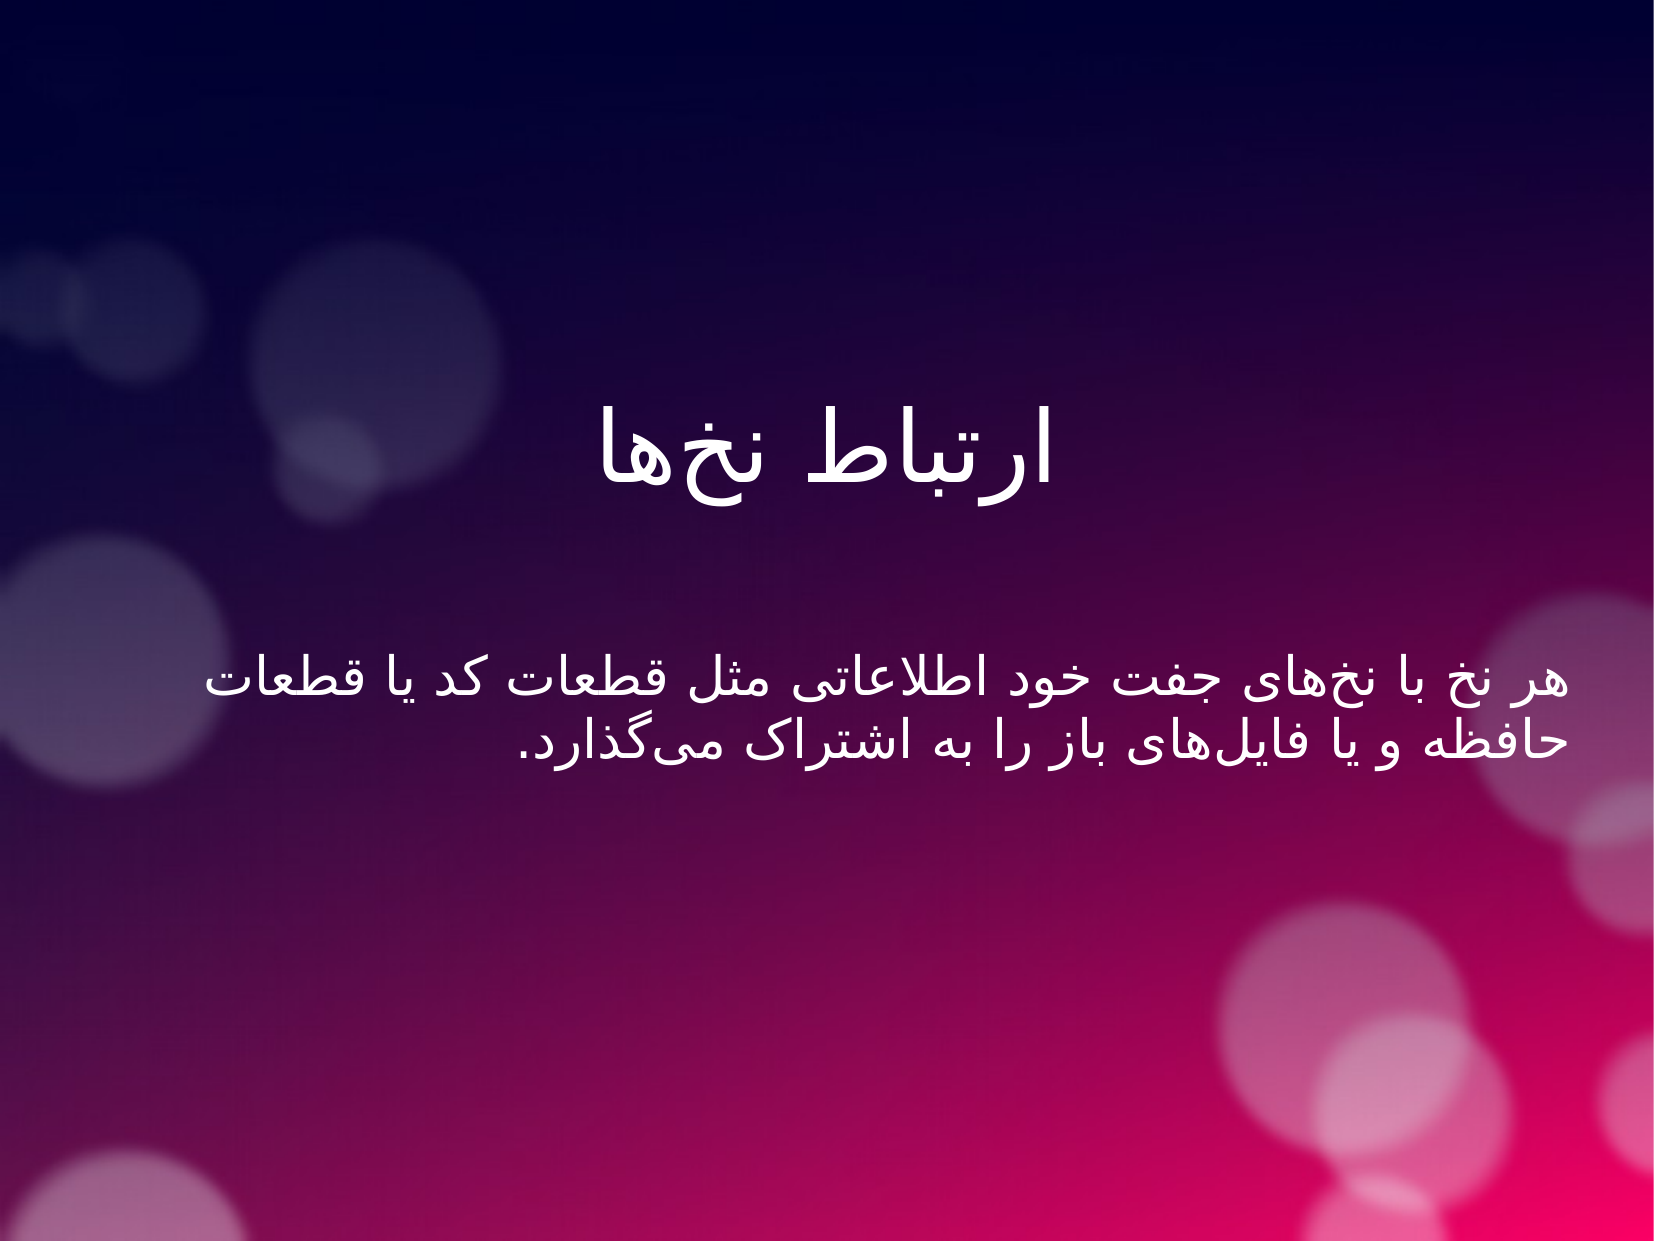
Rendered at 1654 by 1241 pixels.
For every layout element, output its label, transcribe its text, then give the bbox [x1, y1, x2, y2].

picture [0, 0, 1654, 1241]
title ارتباط نخ‌ها [82, 344, 1571, 552]
list هر نخ با نخ‌های جفت خود اطلاعاتی مثل قطعات کد یا قطعات حافظه و یا فایل‌های باز را به اشتراک می‌گذارد. [82, 645, 1571, 1099]
